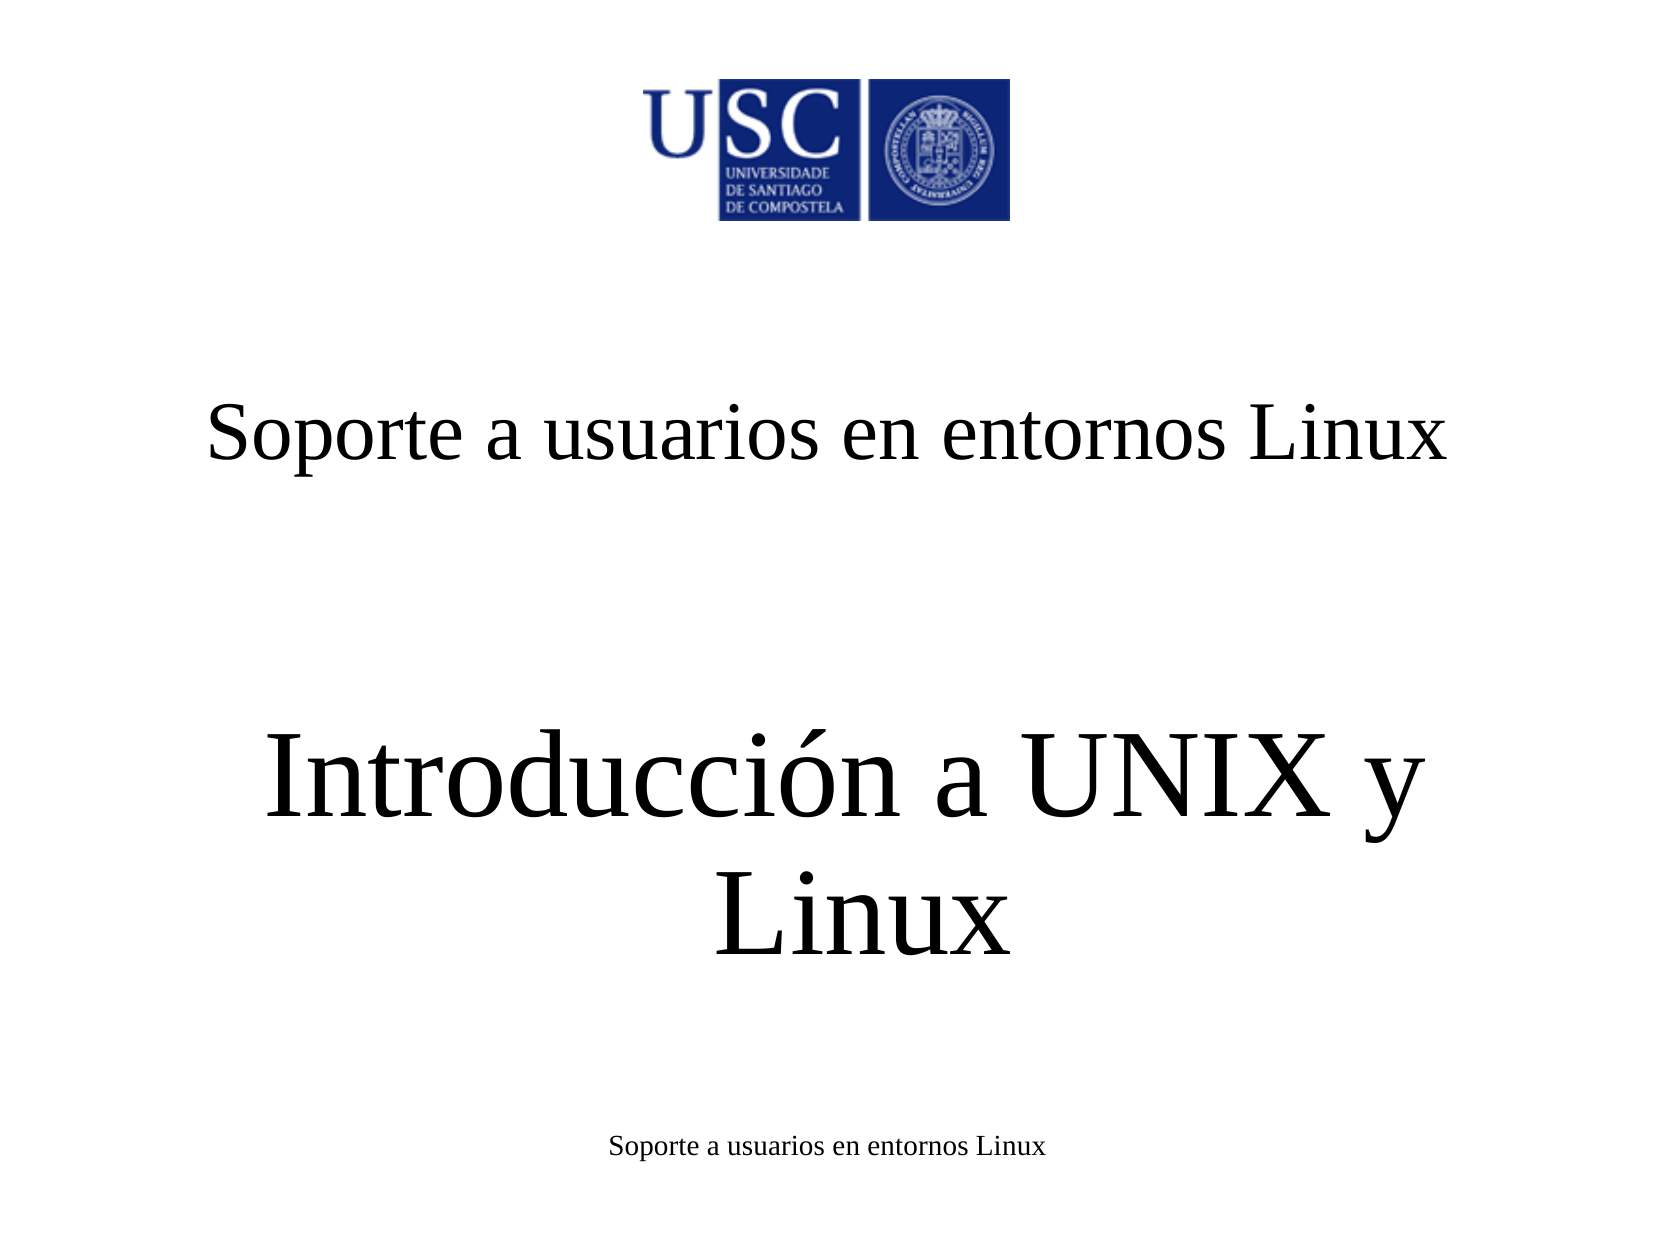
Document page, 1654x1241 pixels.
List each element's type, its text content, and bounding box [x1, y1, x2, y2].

title Soporte a usuarios en entornos Linux [121, 327, 1534, 536]
text_box Introducción a UNIX y Linux [121, 560, 1534, 1127]
picture [643, 79, 1010, 221]
